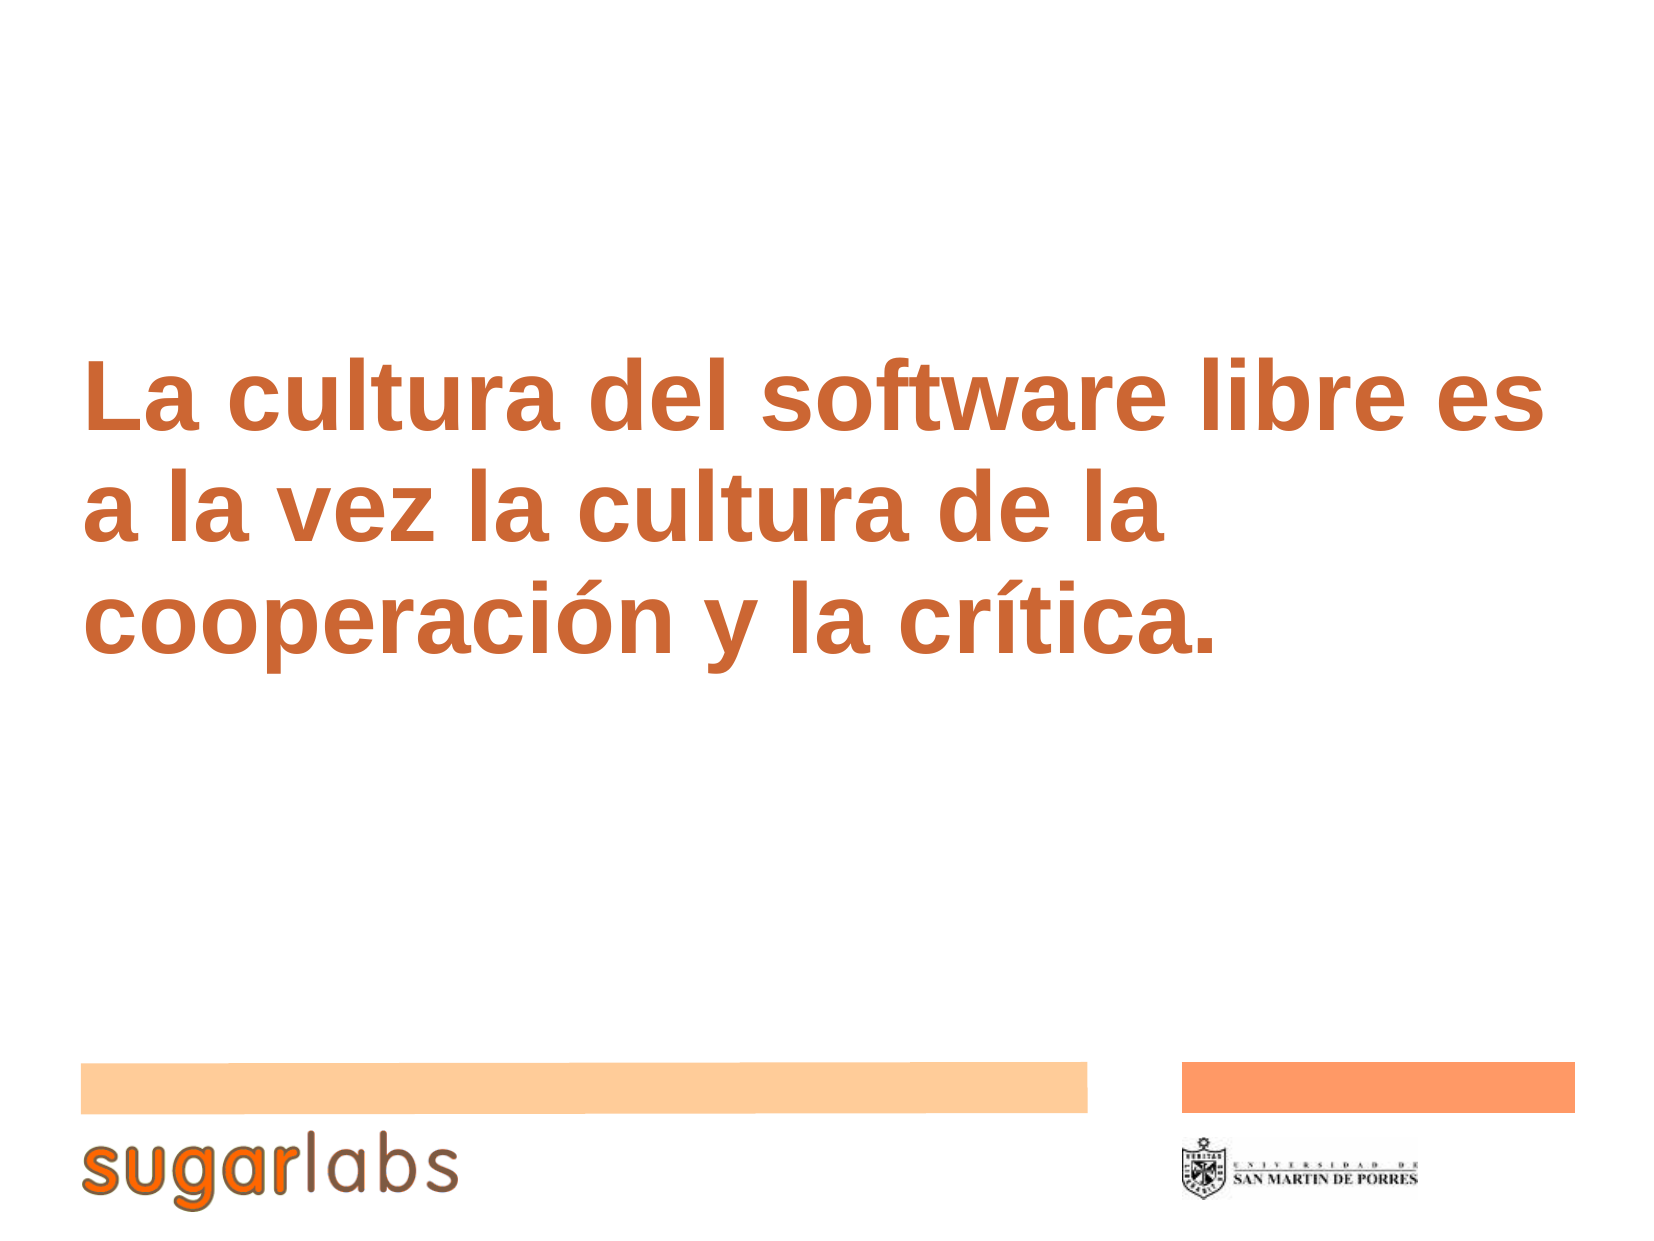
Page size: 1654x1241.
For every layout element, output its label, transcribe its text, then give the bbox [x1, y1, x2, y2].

title La cultura del software libre es a la vez la cultura de la cooperación y la crítica. [82, 314, 1571, 701]
picture [1182, 1137, 1418, 1200]
picture [82, 1130, 458, 1212]
